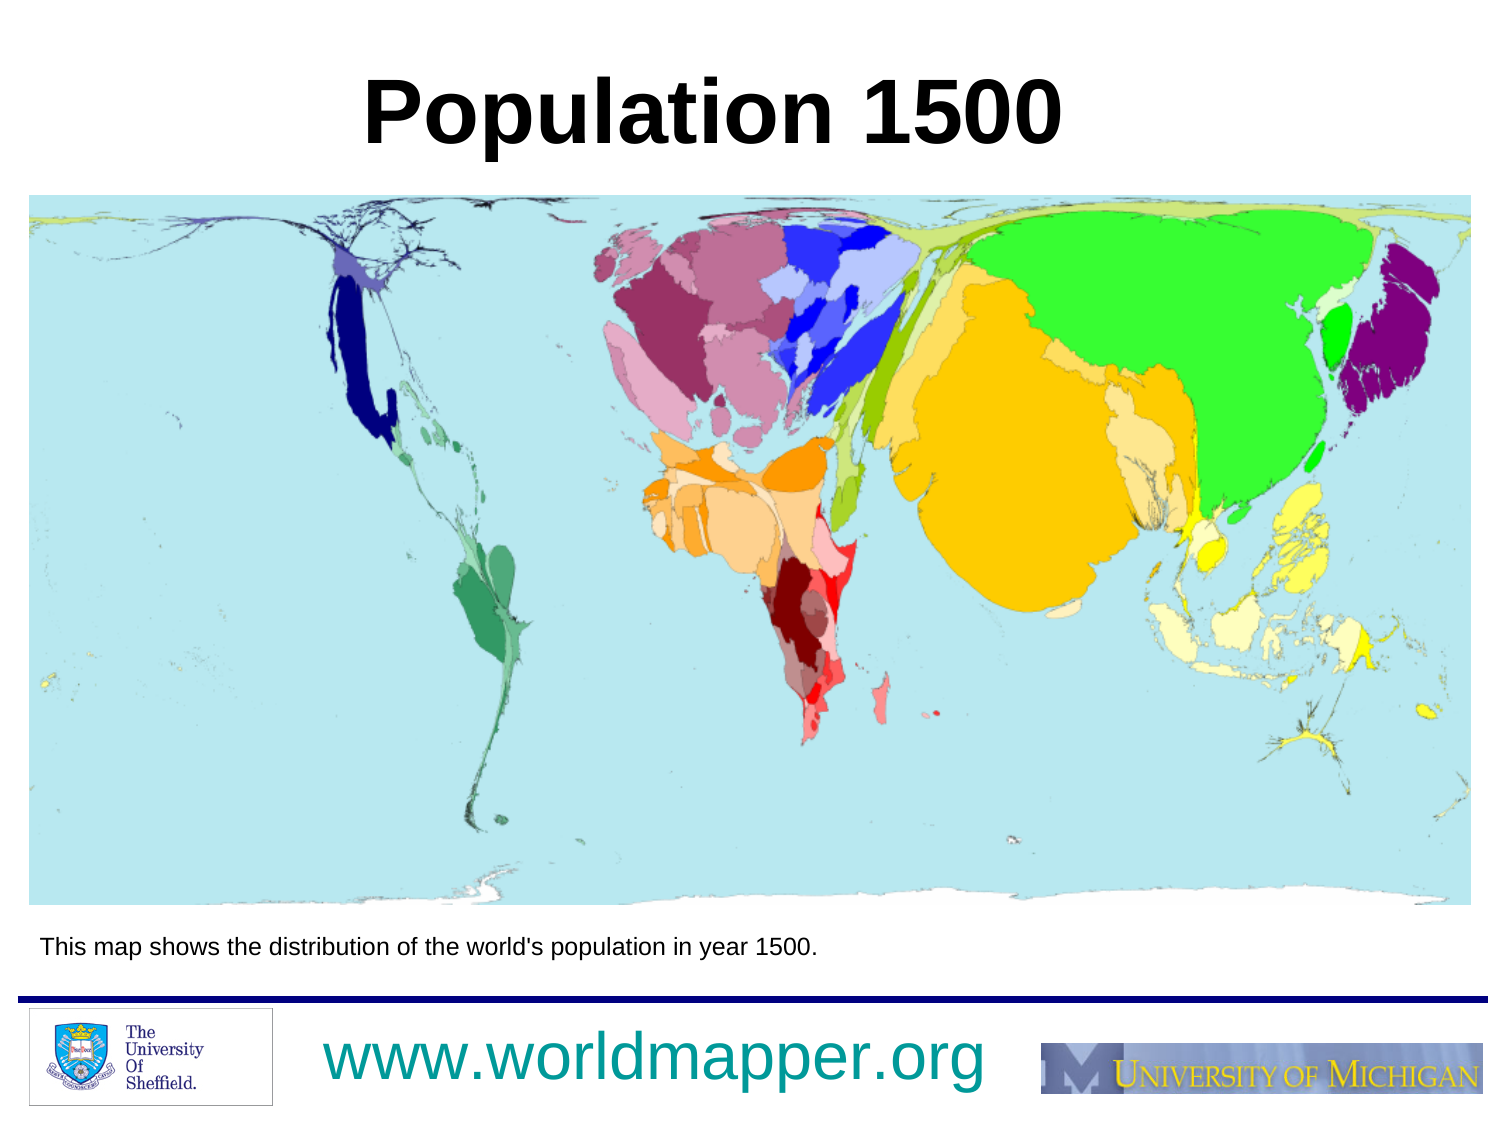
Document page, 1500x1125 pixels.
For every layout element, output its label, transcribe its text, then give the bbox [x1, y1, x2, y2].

title Population 1500 [76, 42, 1352, 195]
picture [29, 195, 1471, 905]
picture [29, 1008, 273, 1106]
picture [1041, 1043, 1483, 1094]
text_box This map shows the distribution of the world's population in year 1500. [24, 925, 843, 969]
